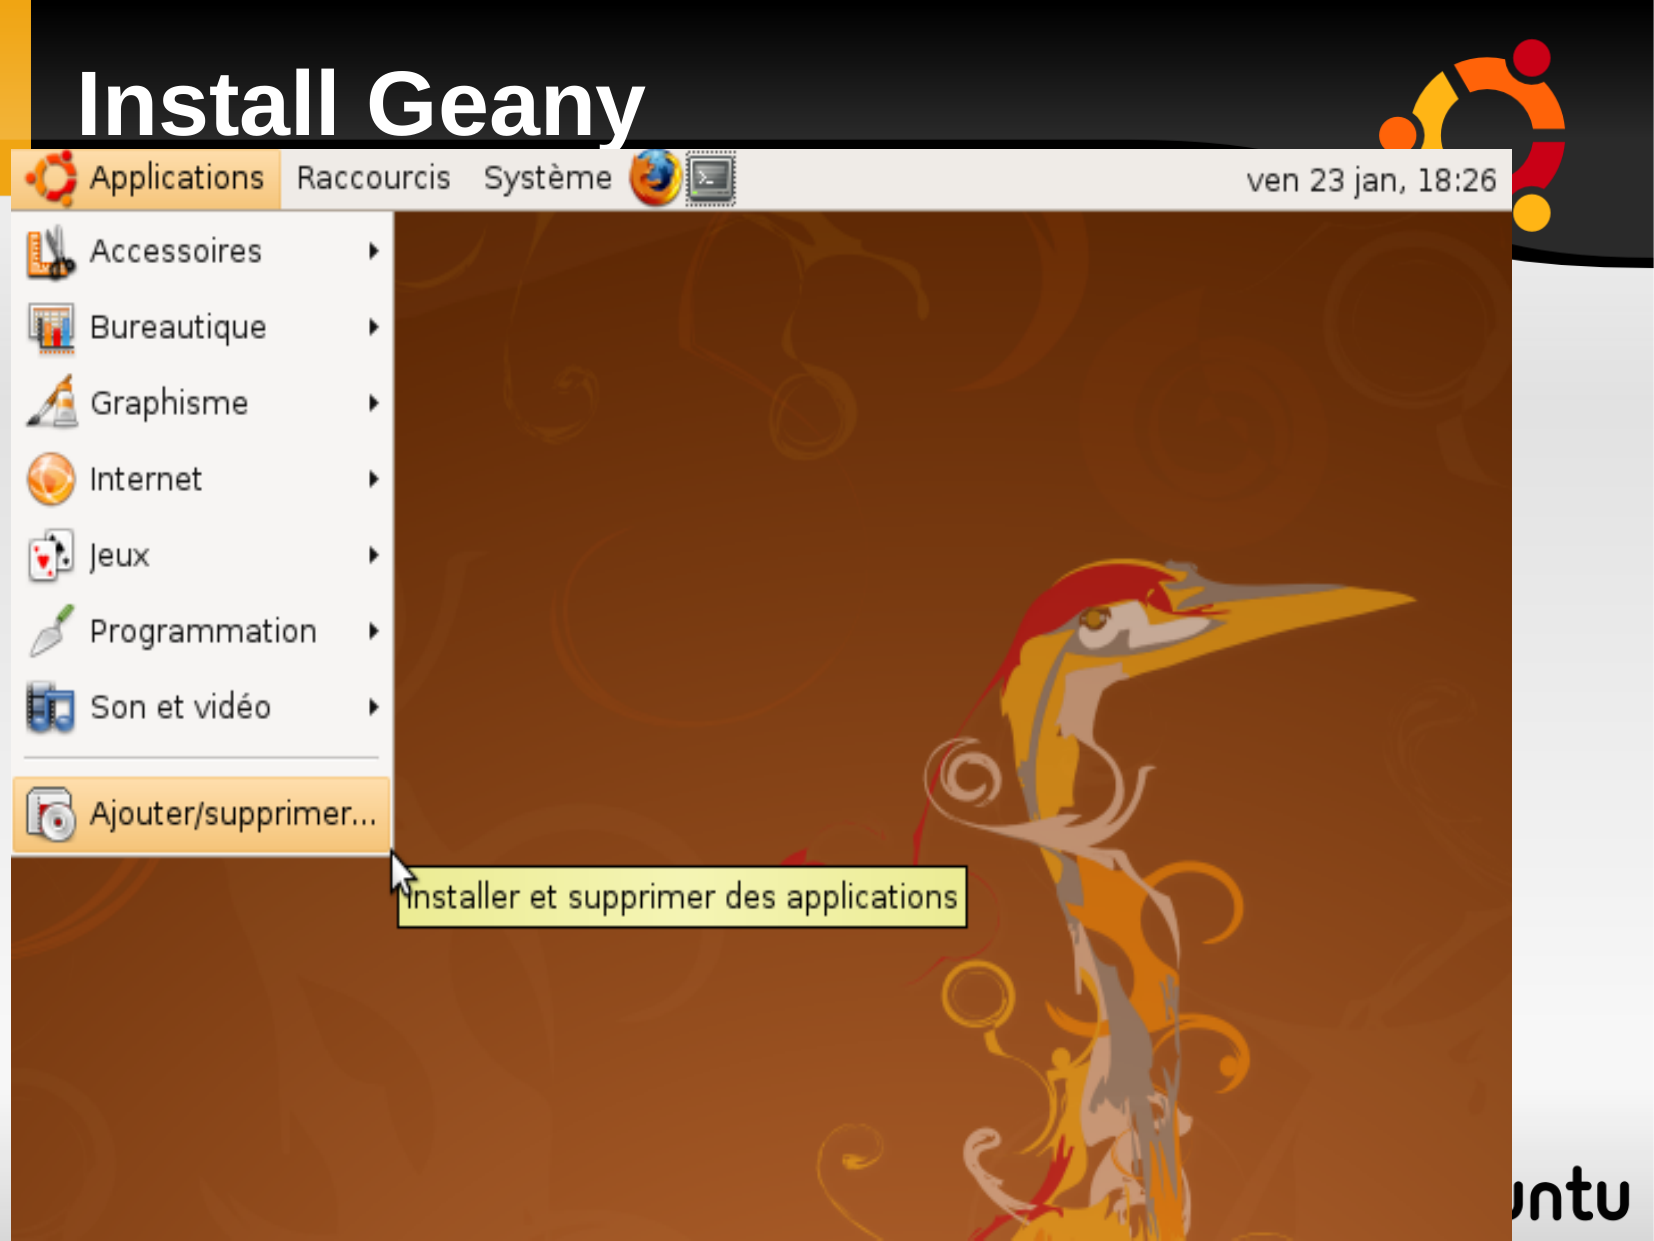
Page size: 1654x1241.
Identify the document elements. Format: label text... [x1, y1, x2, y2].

title Install Geany [76, 7, 1565, 200]
picture [0, 0, 1654, 1241]
